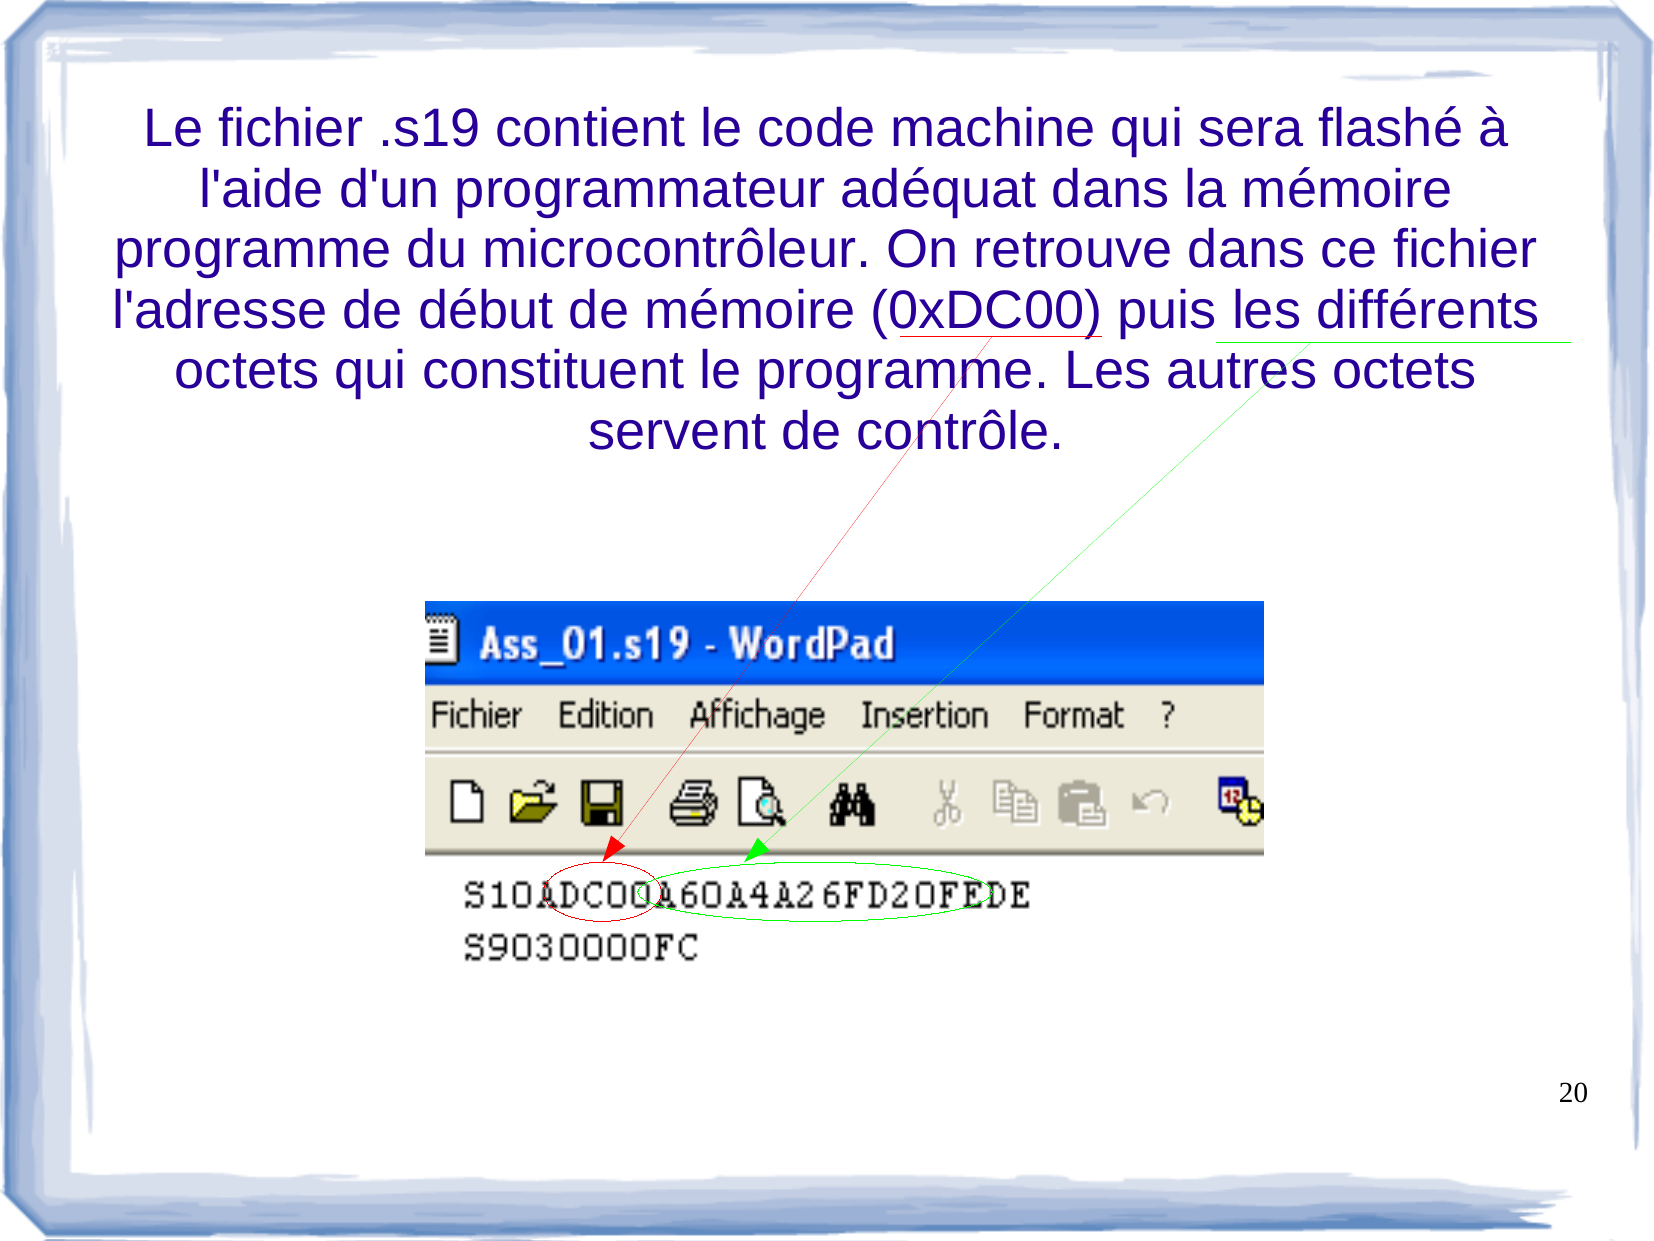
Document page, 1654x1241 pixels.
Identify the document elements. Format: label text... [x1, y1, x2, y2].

title Le fichier .s19 contient le code machine qui sera flashé à l'aide d'un programmateur adéquat dans la mémoire programme du microcontrôleur. On retrouve dans ce fichier l'adresse de début de mémoire (0xDC00) puis les différents octets qui constituent le programme. Les autres octets servent de contrôle. [1184, 343, 1571, 461]
picture [0, 0, 1654, 1241]
title Le fichier .s19 contient le code machine qui sera flashé à l'aide d'un programmateur adéquat dans la mémoire programme du microcontrôleur. On retrouve dans ce fichier l'adresse de début de mémoire (0xDC00) puis les différents octets qui constituent le programme. Les autres octets servent de contrôle. [82, 97, 1571, 461]
